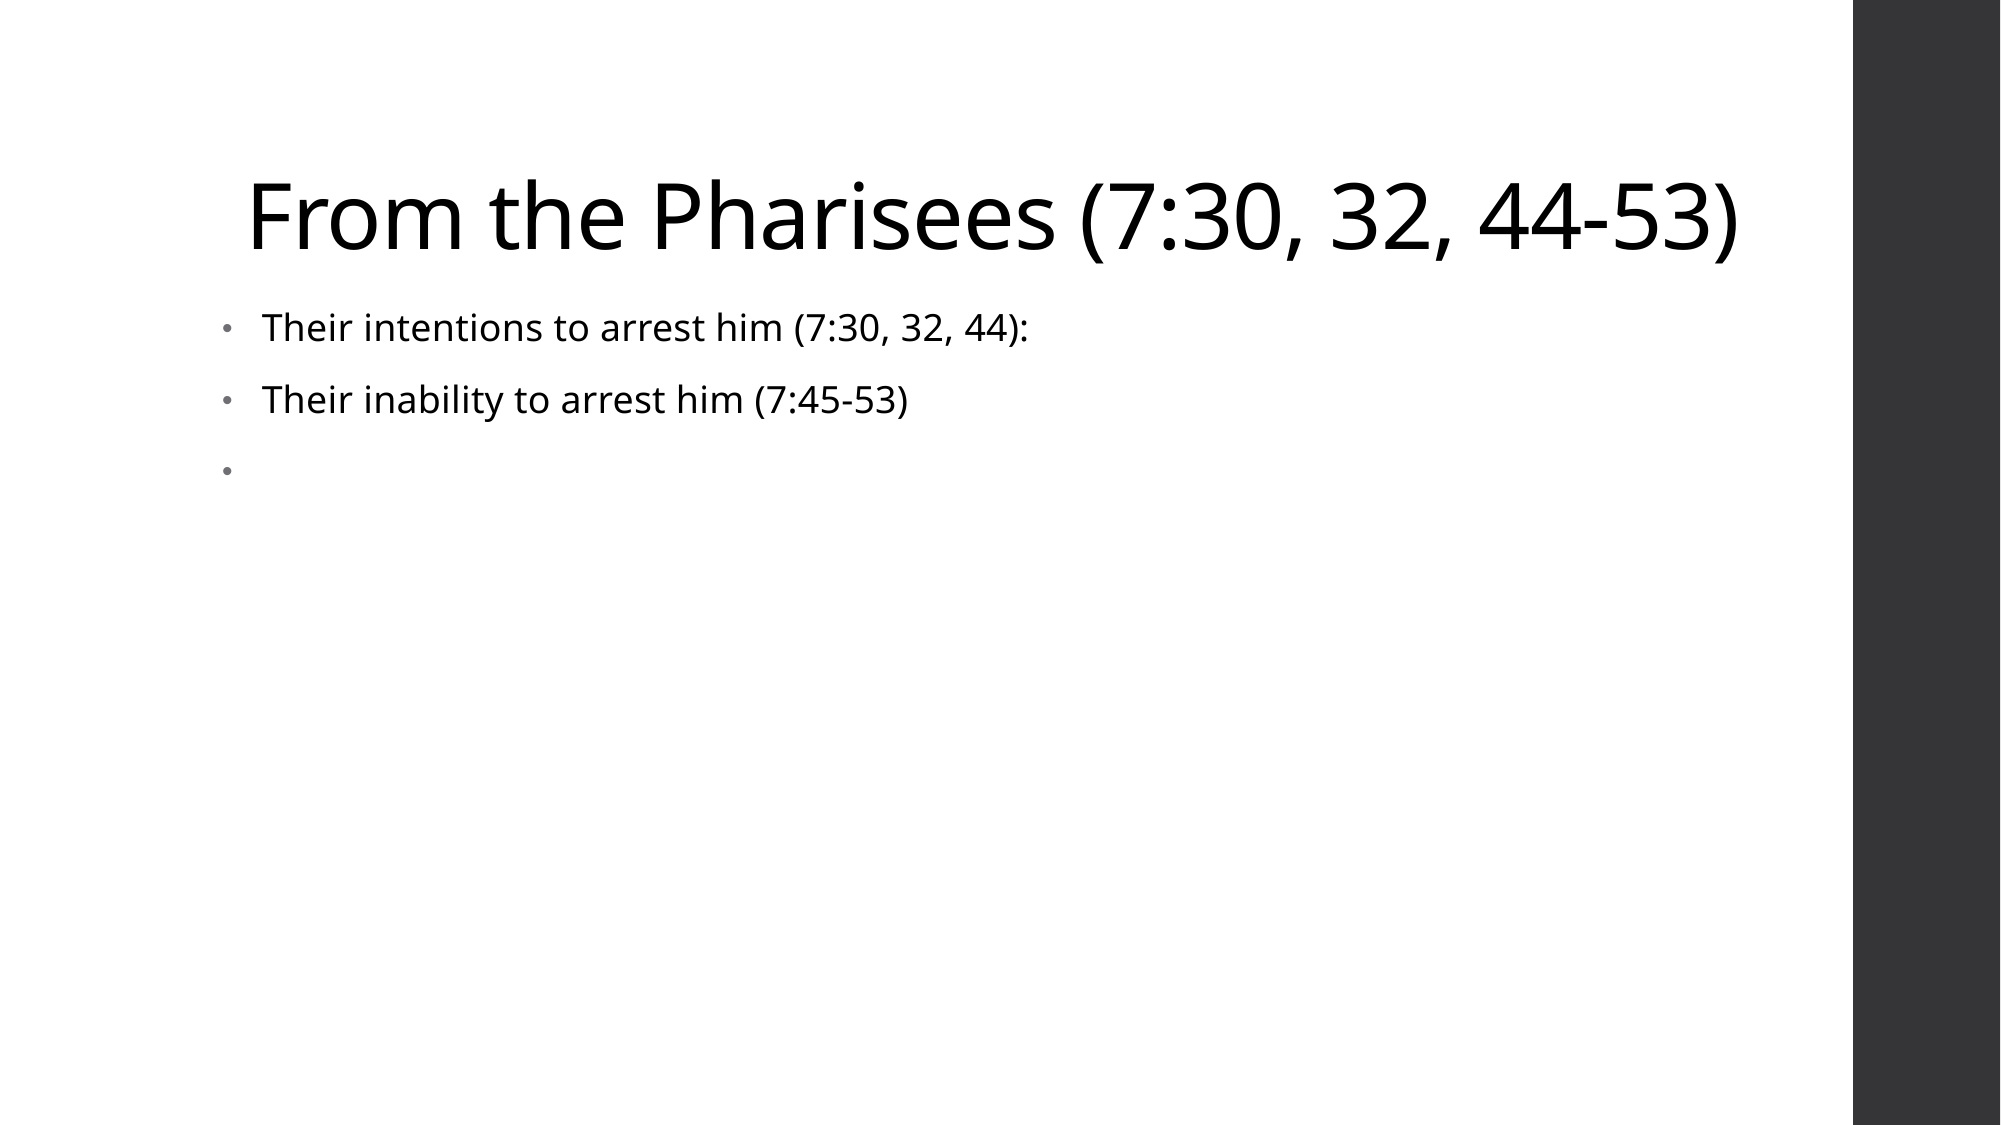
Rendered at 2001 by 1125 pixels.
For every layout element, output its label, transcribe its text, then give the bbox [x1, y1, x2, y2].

list Their intentions to arrest him (7:30, 32, 44): Their inability to arrest him (7:45-53) [206, 299, 1617, 1014]
title From the Pharisees (7:30, 32, 44-53) [206, 60, 1797, 278]
